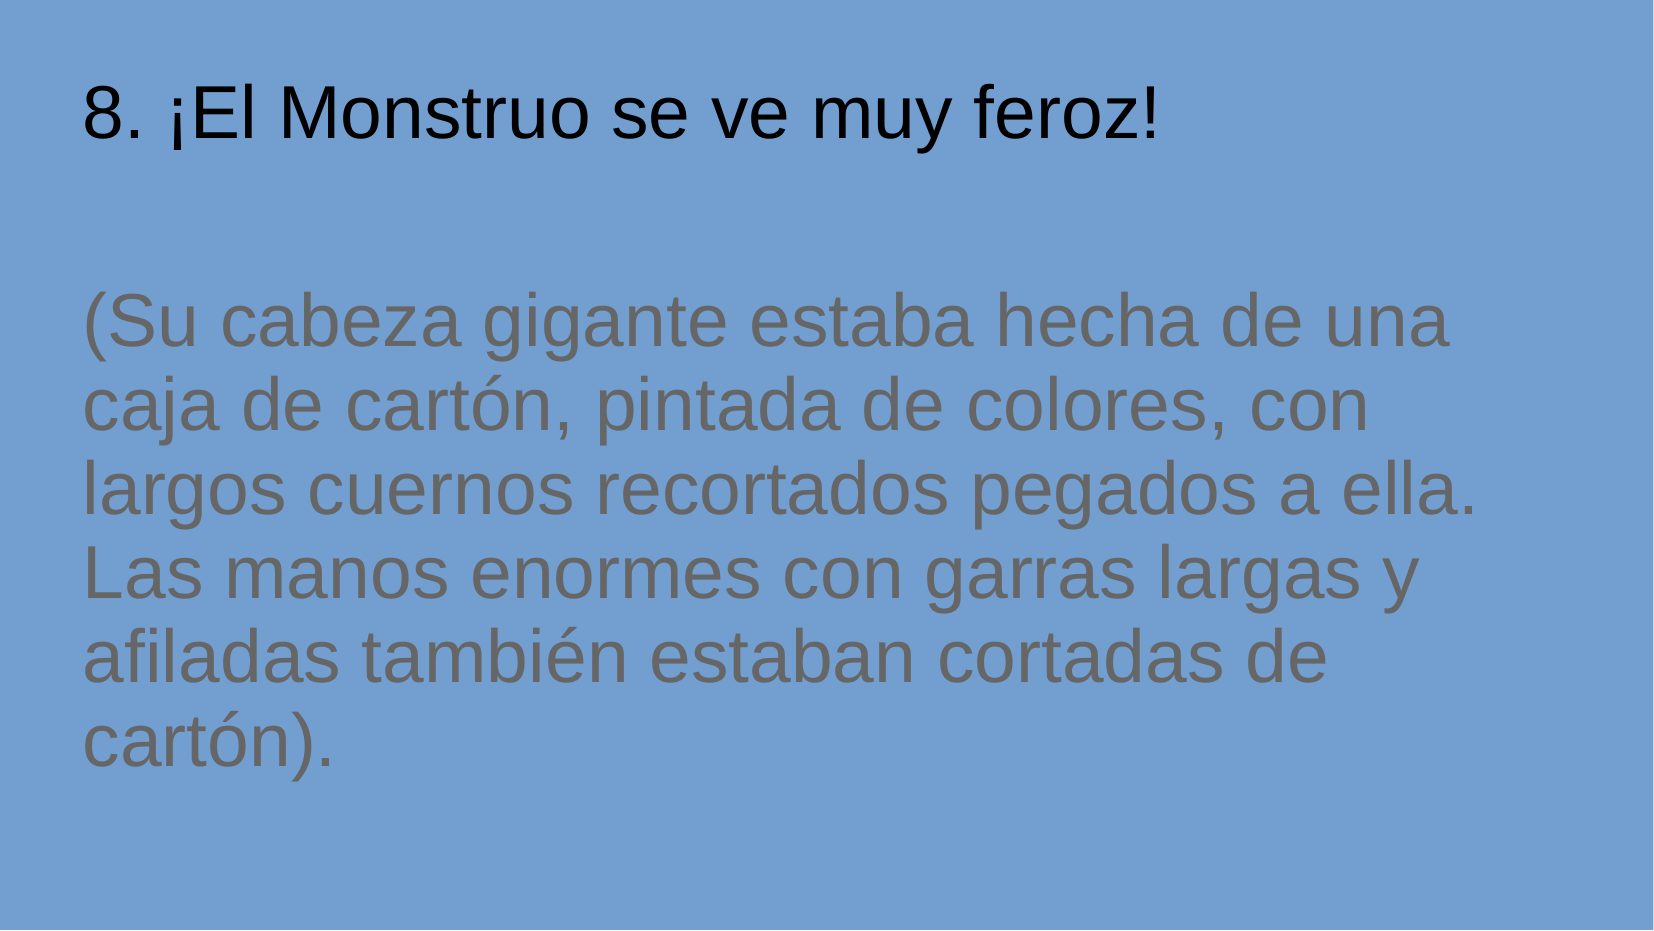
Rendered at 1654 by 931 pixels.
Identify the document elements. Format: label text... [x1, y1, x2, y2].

list 8. ¡El Monstruo se ve muy feroz! (Su cabeza gigante estaba hecha de una caja de cartón, pintada de colores, con largos cuernos recortados pegados a ella. Las manos enormes con garras largas y afiladas también estaban cortadas de cartón). [82, 70, 1571, 839]
